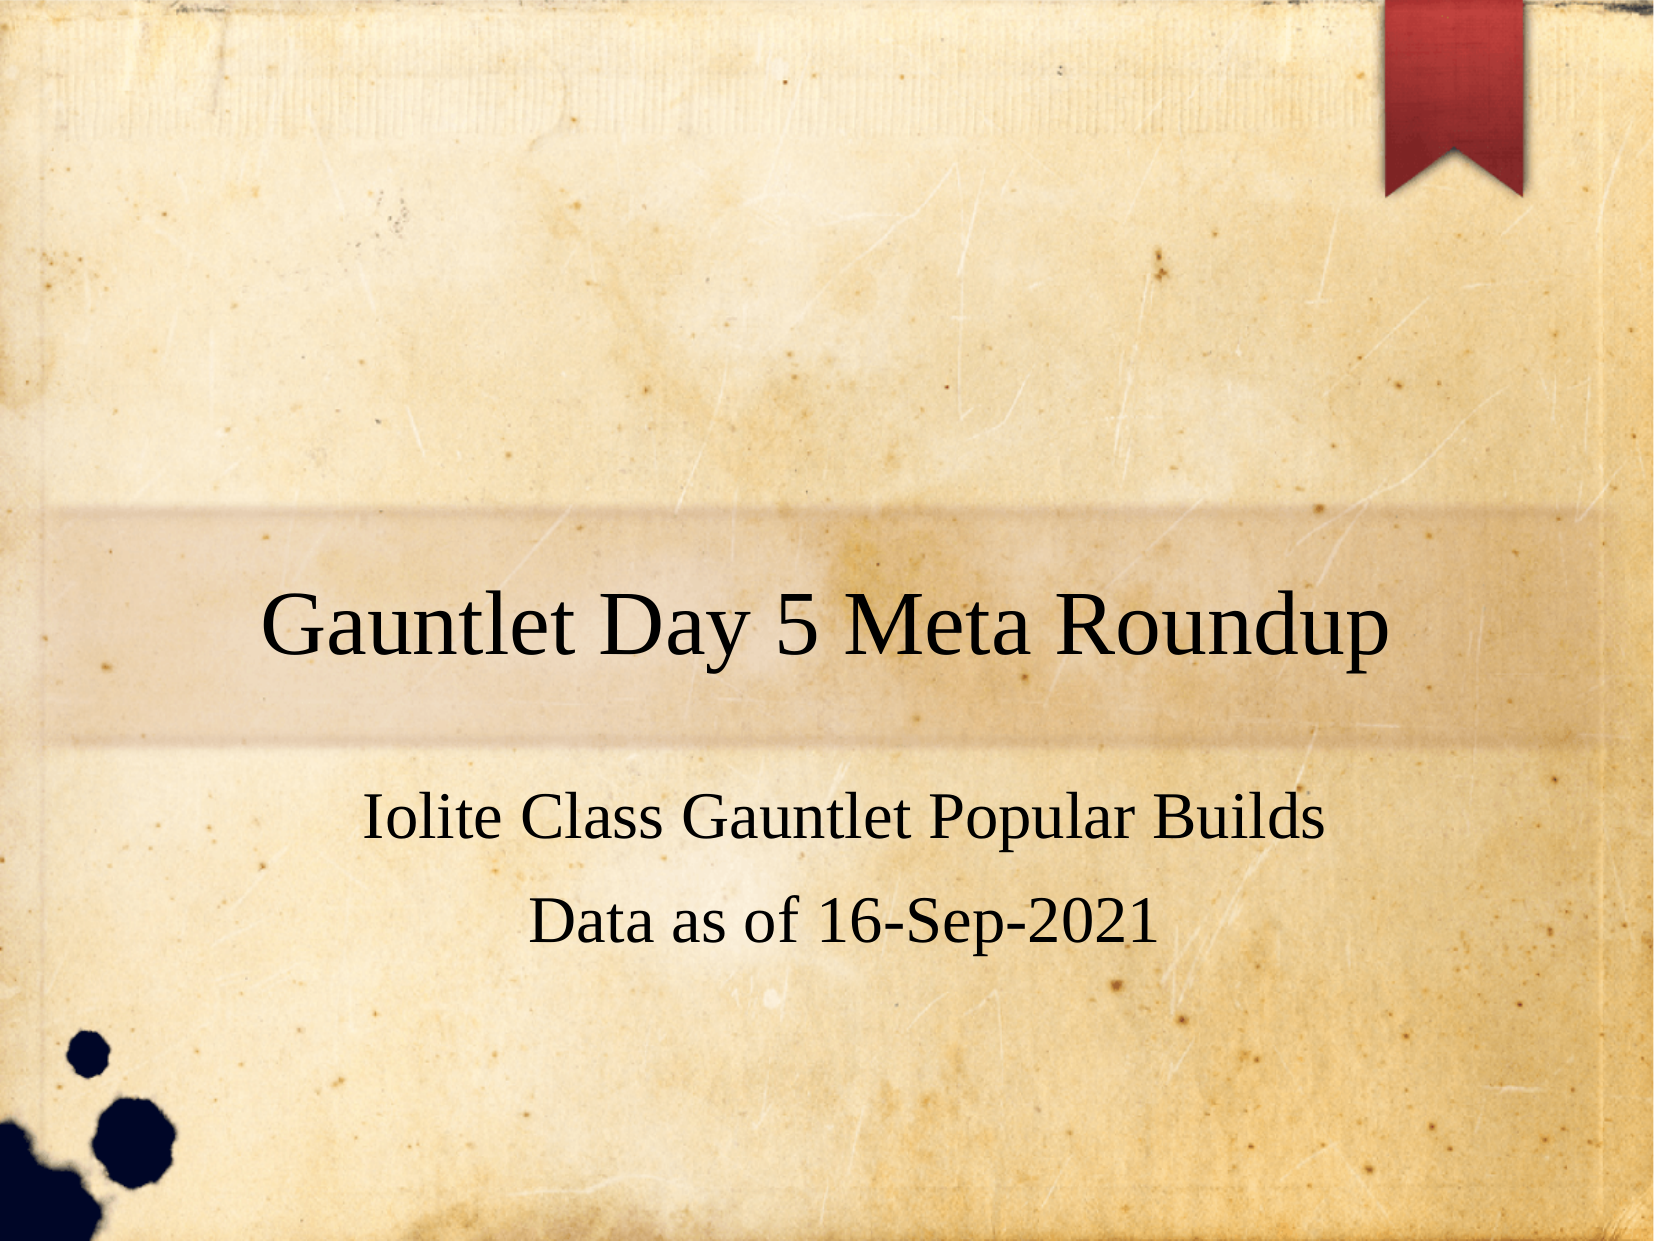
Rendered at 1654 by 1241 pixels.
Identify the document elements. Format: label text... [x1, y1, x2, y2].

picture [0, 0, 1654, 1241]
title Gauntlet Day 5 Meta Roundup [82, 519, 1571, 727]
list Iolite Class Gauntlet Popular Builds Data as of 16-Sep-2021 [82, 779, 1538, 1205]
